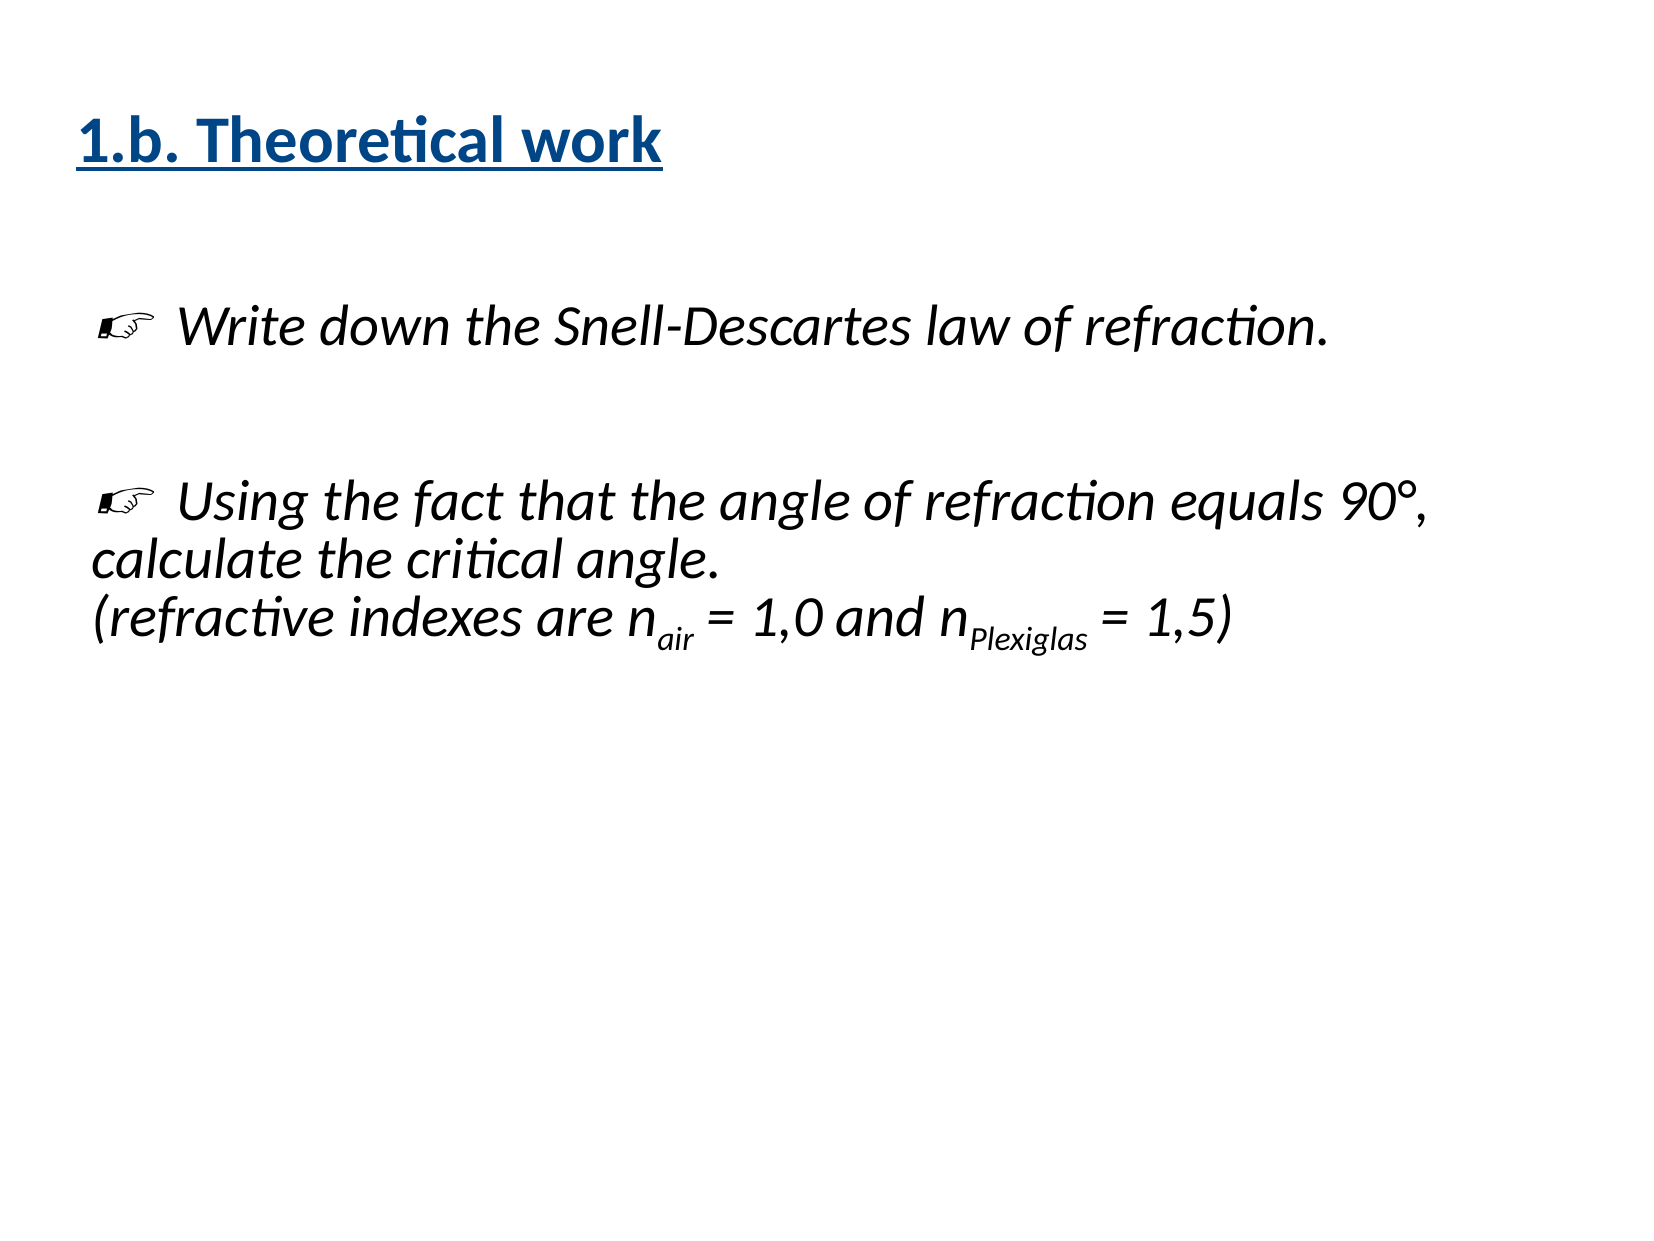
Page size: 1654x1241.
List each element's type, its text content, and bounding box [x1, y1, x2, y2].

text_box  Write down the Snell-Descartes law of refraction.  Using the fact that the angle of refraction equals 90°, calculate the critical angle. (refractive indexes are nair = 1,0 and nPlexiglas = 1,5) [77, 294, 1491, 744]
text_box 1.b. Theoretical work [61, 104, 1524, 202]
